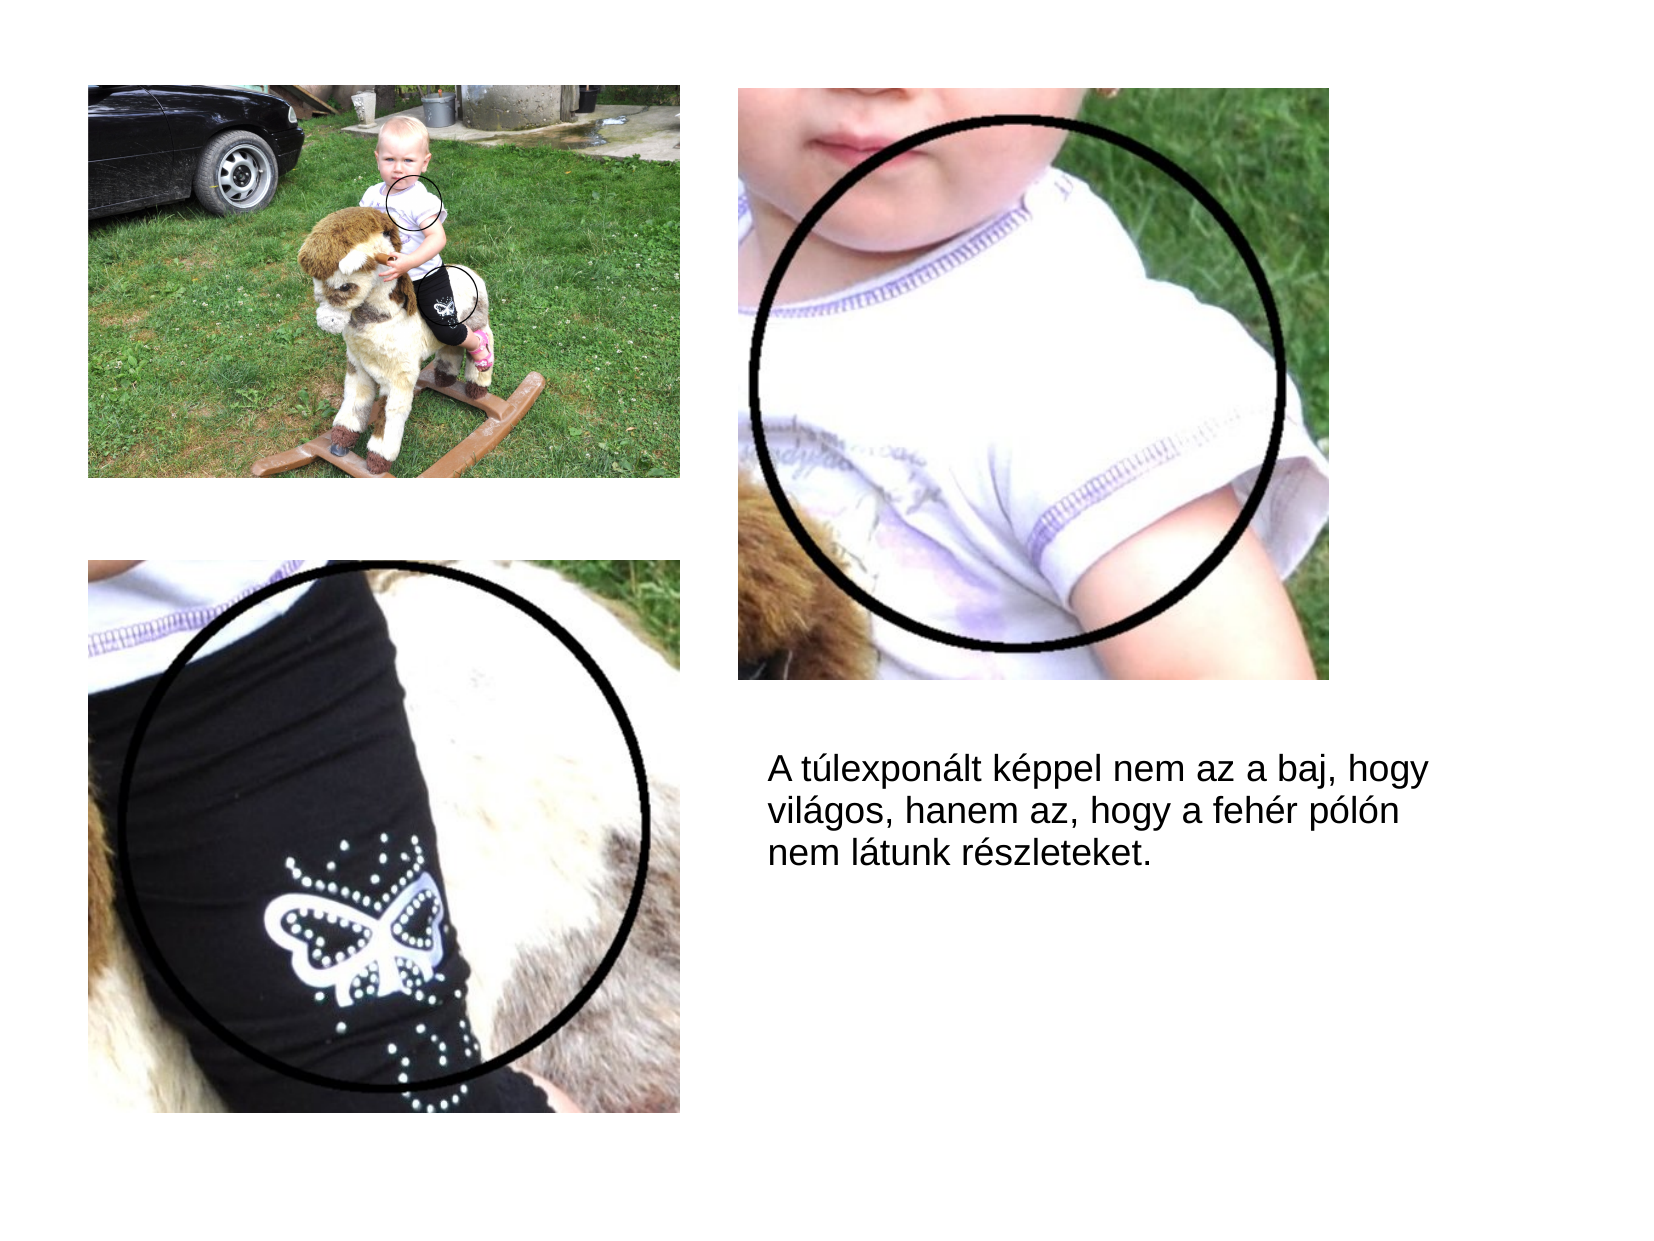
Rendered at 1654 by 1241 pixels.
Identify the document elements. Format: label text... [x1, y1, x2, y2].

text_box A túlexponált képpel nem az a baj, hogy világos, hanem az, hogy a fehér pólón nem látunk részleteket. [752, 740, 1444, 882]
picture [88, 560, 680, 1113]
picture [738, 88, 1329, 680]
picture [88, 85, 680, 478]
